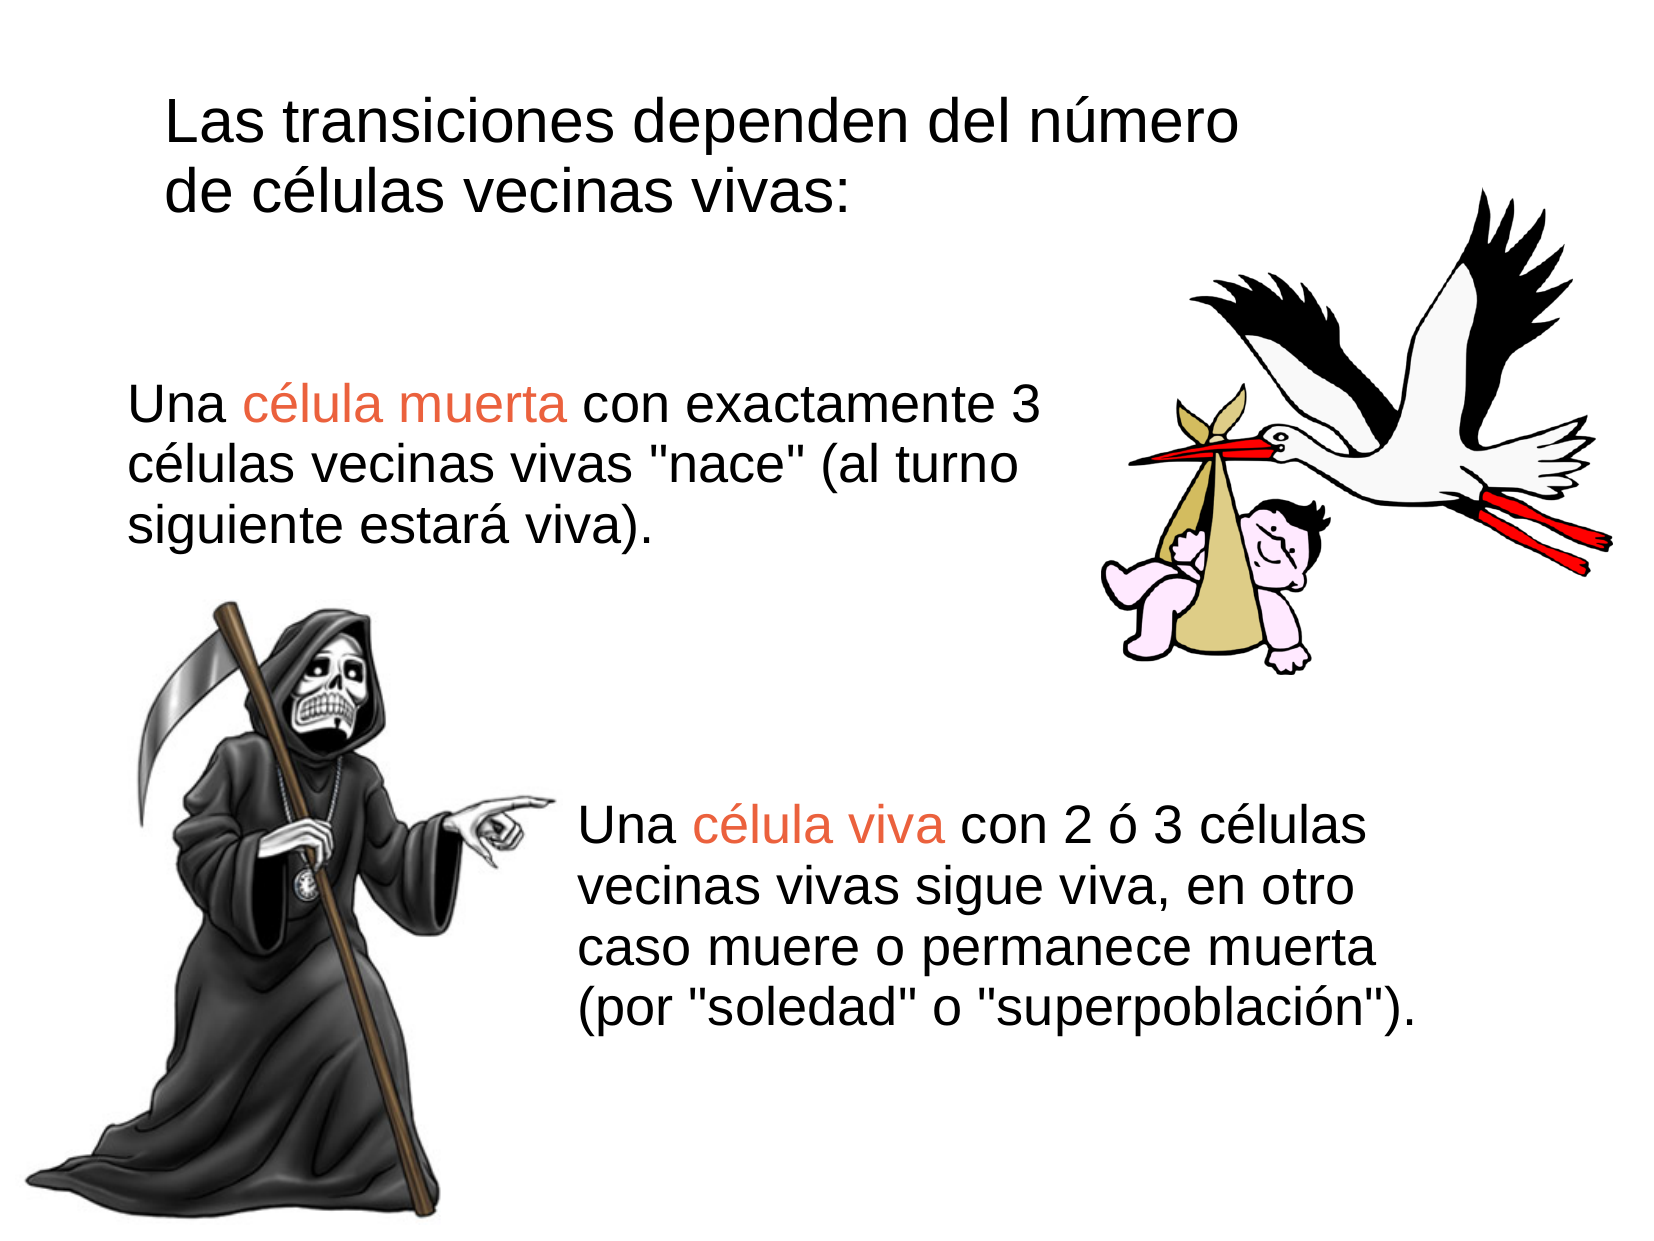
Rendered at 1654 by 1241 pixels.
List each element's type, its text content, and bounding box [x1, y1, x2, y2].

picture [1101, 187, 1613, 676]
picture [15, 599, 563, 1225]
text_box Las transiciones dependen del número de células vecinas vivas: [150, 78, 1321, 319]
text_box Una célula muerta con exactamente 3 células vecinas vivas "nace" (al turno siguiente estará viva). [112, 366, 1088, 563]
text_box Una célula viva con 2 ó 3 células vecinas vivas sigue viva, en otro caso muere o permanece muerta (por "soledad" o "superpoblación"). [563, 787, 1501, 1088]
